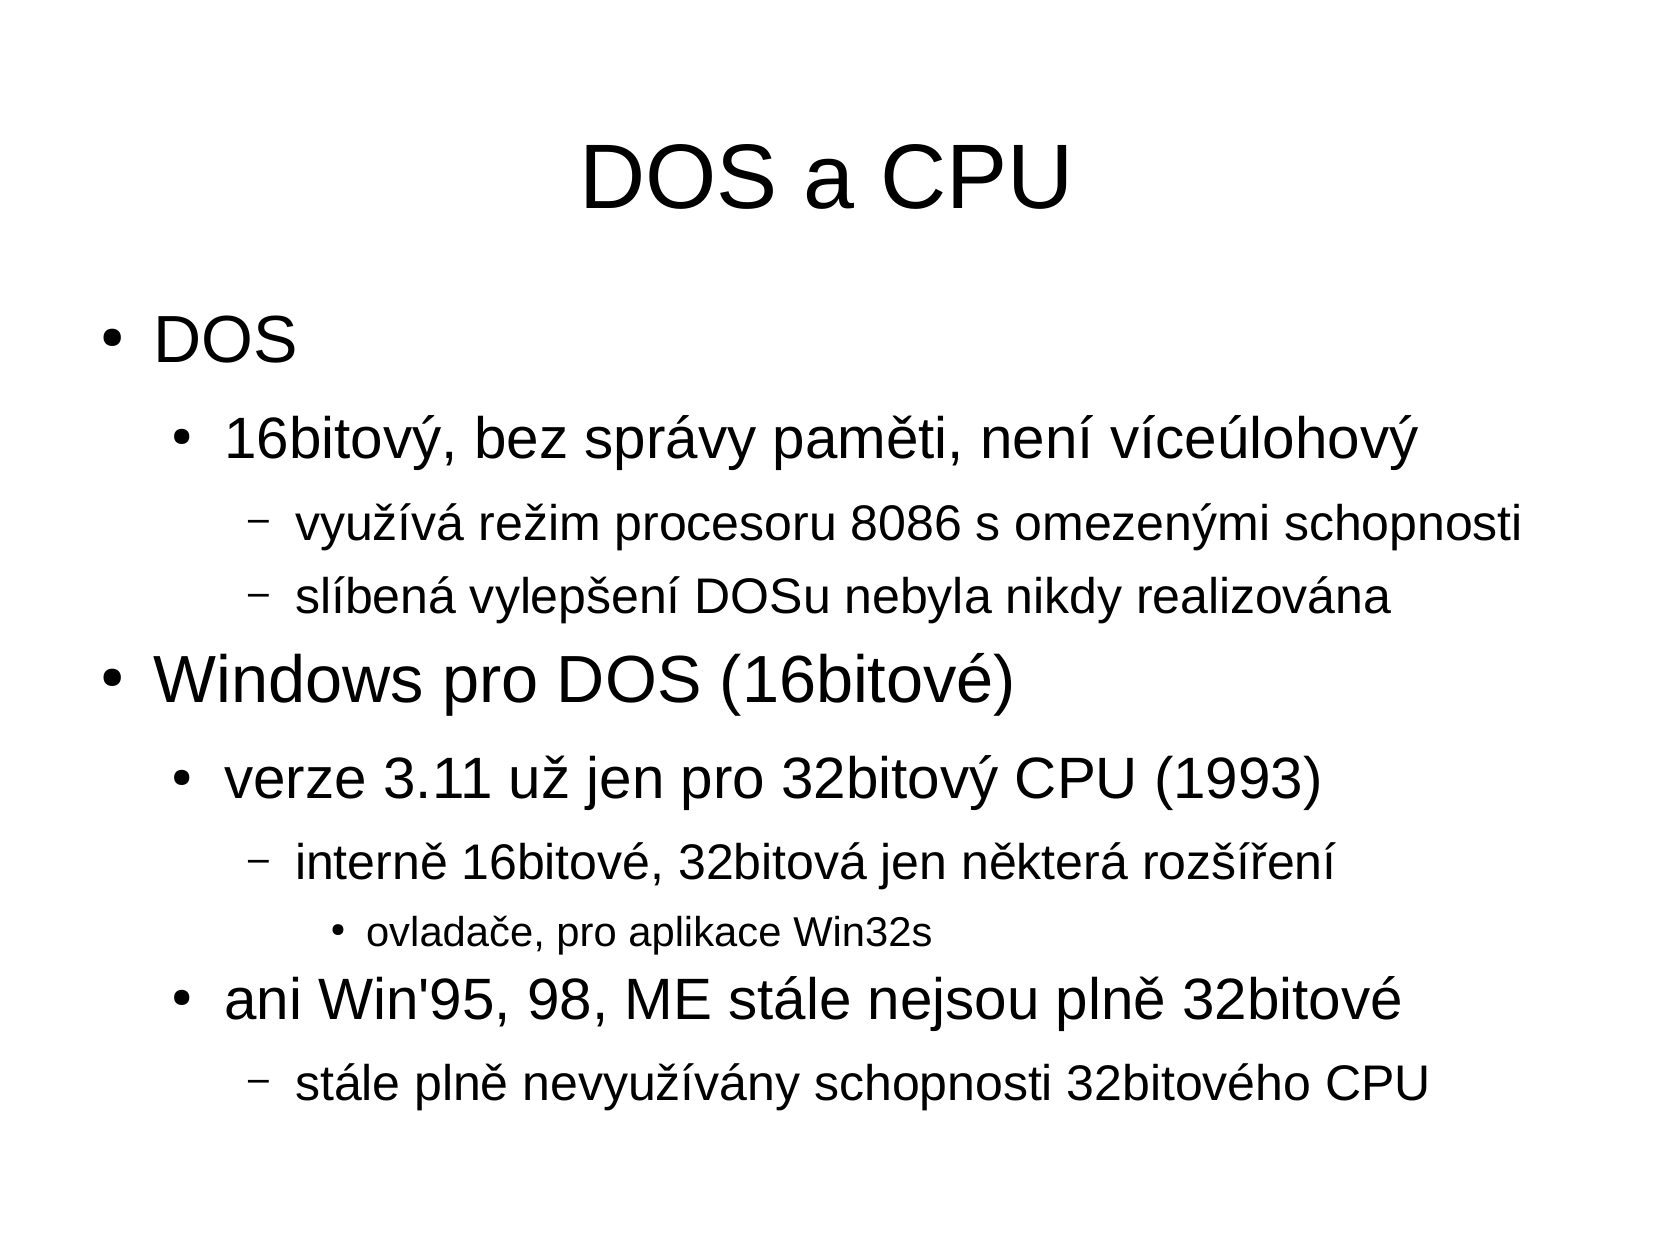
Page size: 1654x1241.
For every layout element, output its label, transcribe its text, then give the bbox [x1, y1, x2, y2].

title DOS a CPU [82, 80, 1571, 273]
list DOS 16bitový, bez správy paměti, není víceúlohový využívá režim procesoru 8086 s omezenými schopnosti slíbená vylepšení DOSu nebyla nikdy realizována Windows pro DOS (16bitové) verze 3.11 už jen pro 32bitový CPU (1993) interně 16bitové, 32bitová jen některá rozšíření ovladače, pro aplikace Win32s ani Win'95, 98, ME stále nejsou plně 32bitové stále plně nevyužívány schopnosti 32bitového CPU [82, 302, 1571, 1112]
